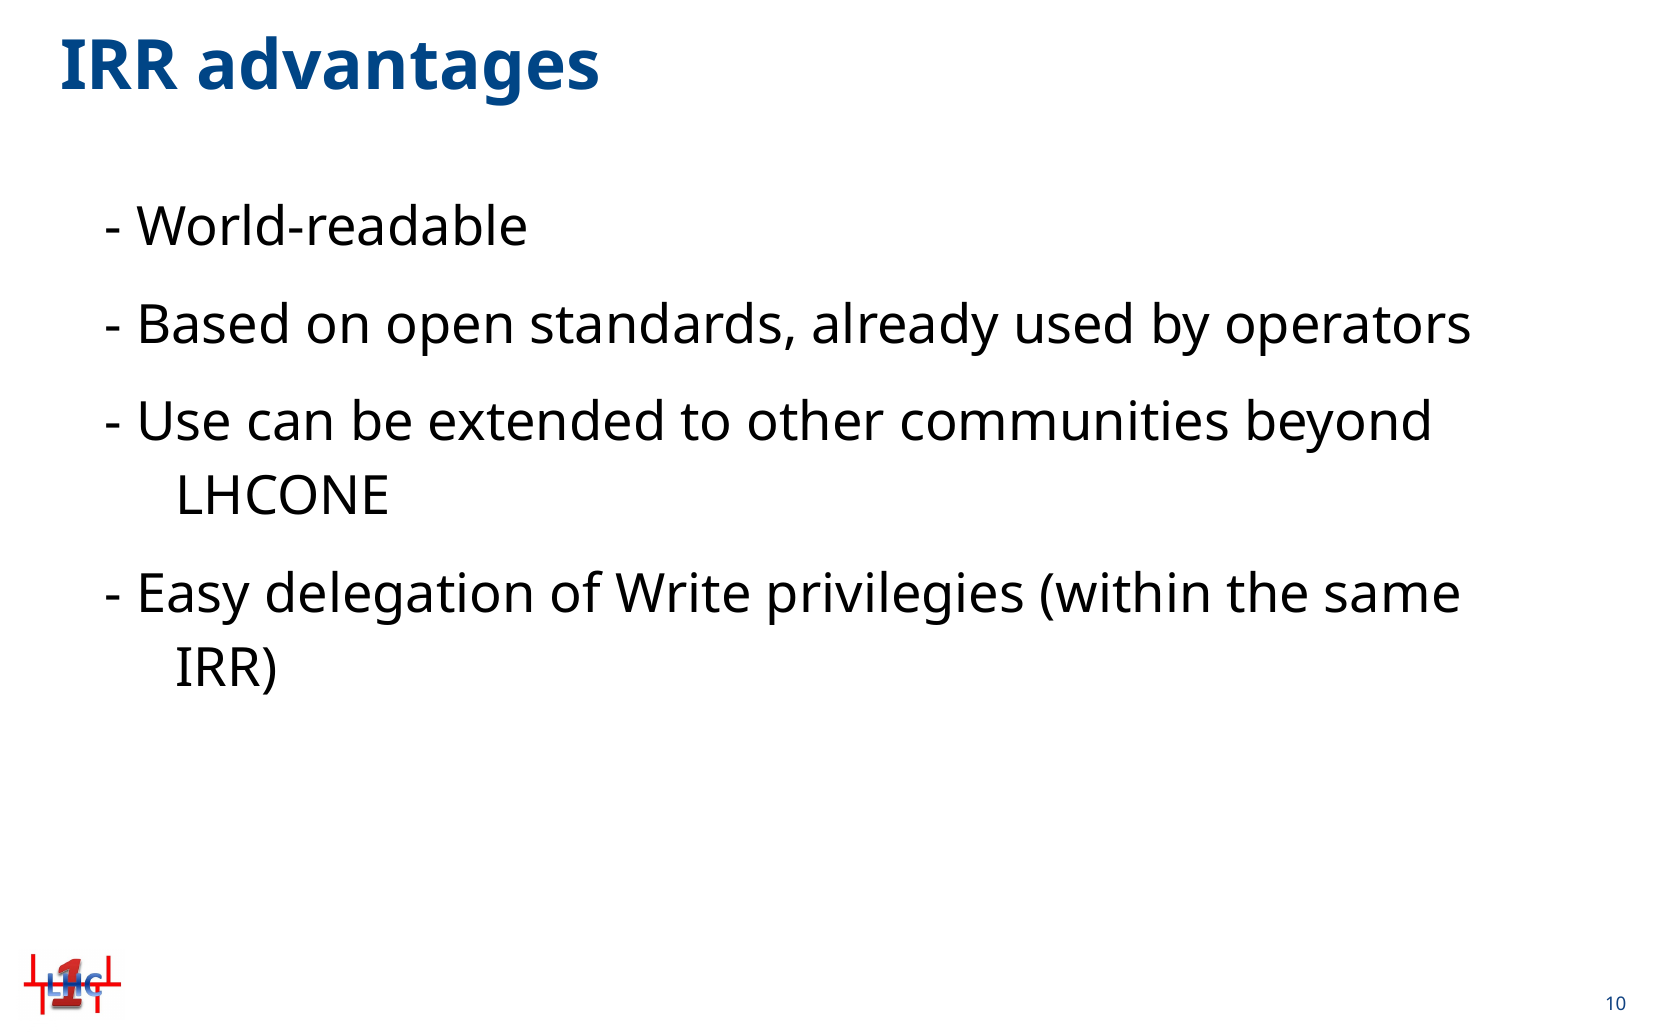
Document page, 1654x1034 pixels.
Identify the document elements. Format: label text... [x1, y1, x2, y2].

picture [16, 949, 90, 1032]
title IRR advantages [60, 0, 1528, 138]
text_box - World-readable - Based on open standards, already used by operators - Use can be extended to other communities beyond LHCONE - Easy delegation of Write privilegies (within the same IRR) [90, 180, 1591, 1034]
